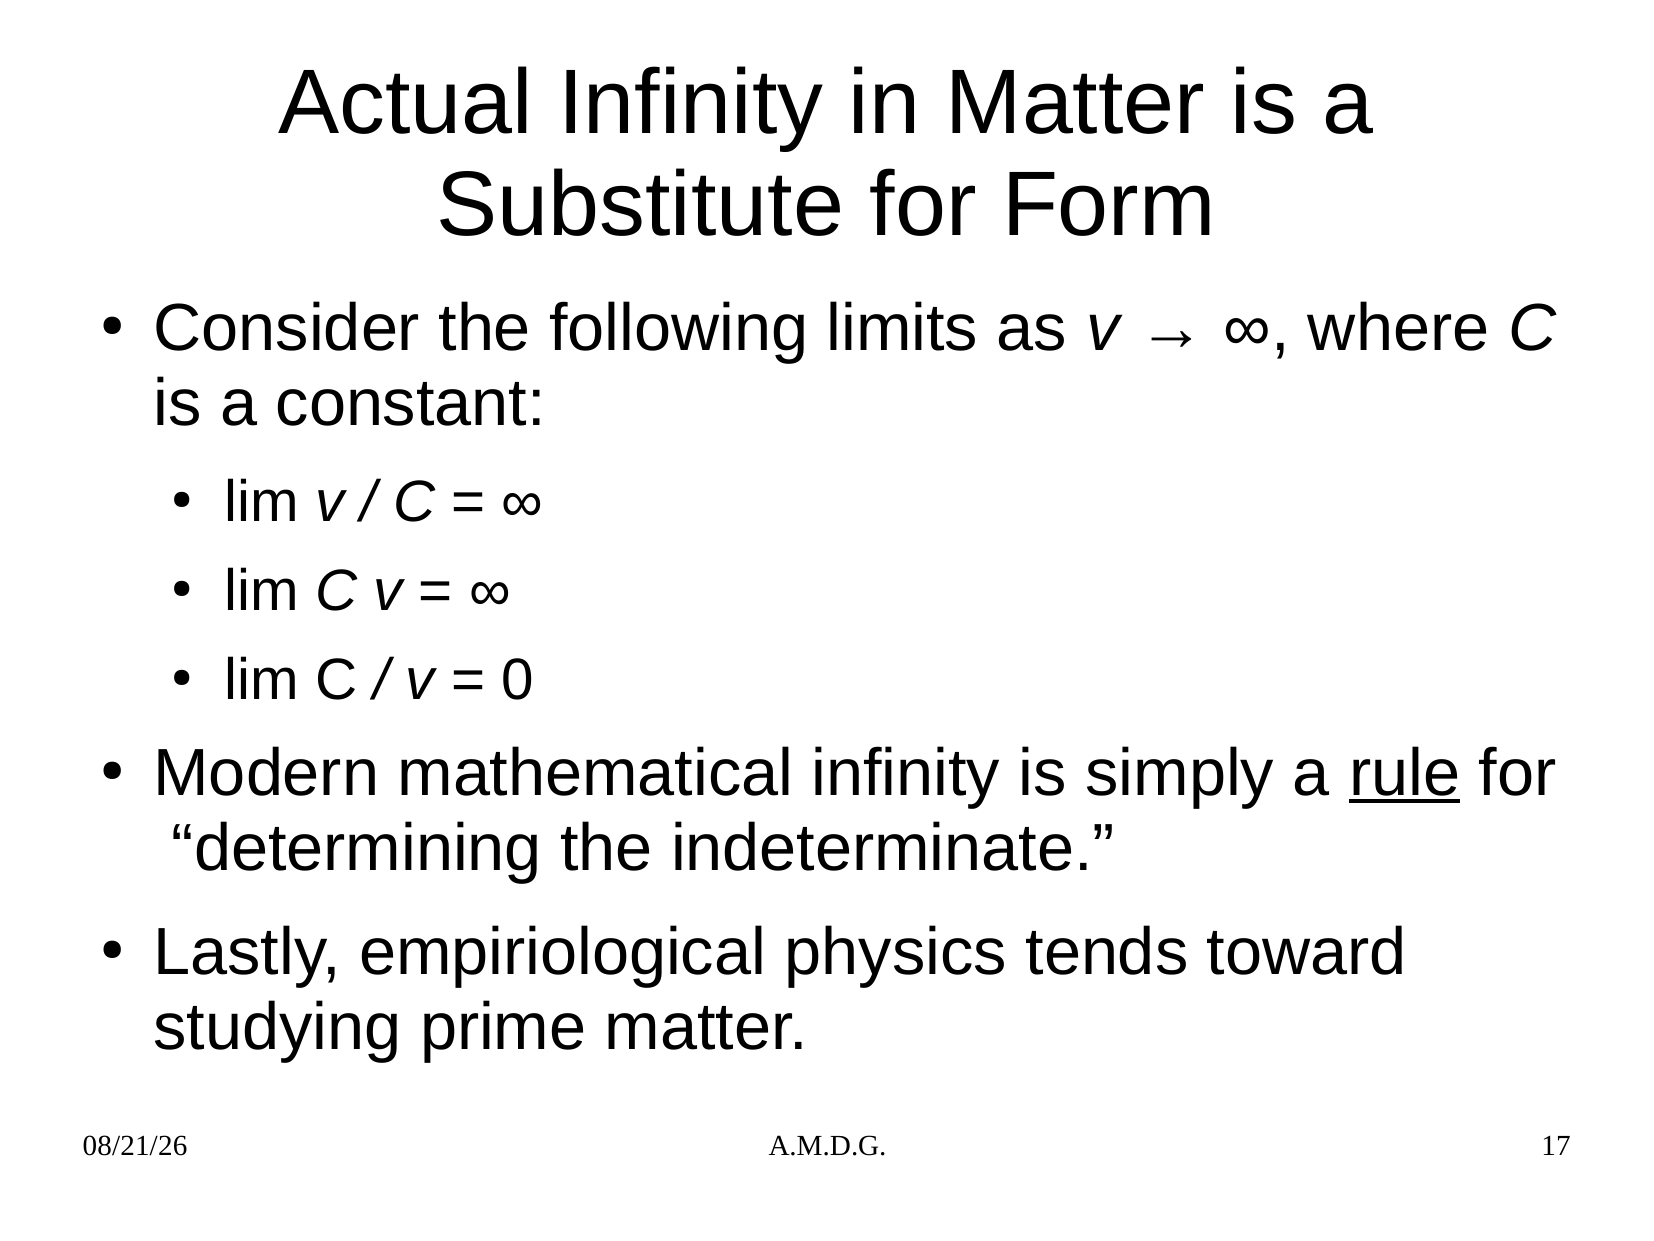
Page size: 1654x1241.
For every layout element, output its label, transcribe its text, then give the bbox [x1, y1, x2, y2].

list Consider the following limits as v → ∞, where C is a constant: lim v / C = ∞ lim C v = ∞ lim C / v = 0 Modern mathematical infinity is simply a rule for “determining the indeterminate.” Lastly, empiriological physics tends toward studying prime matter. [82, 290, 1571, 1109]
title Actual Infinity in Matter is a Substitute for Form [82, 49, 1571, 257]
